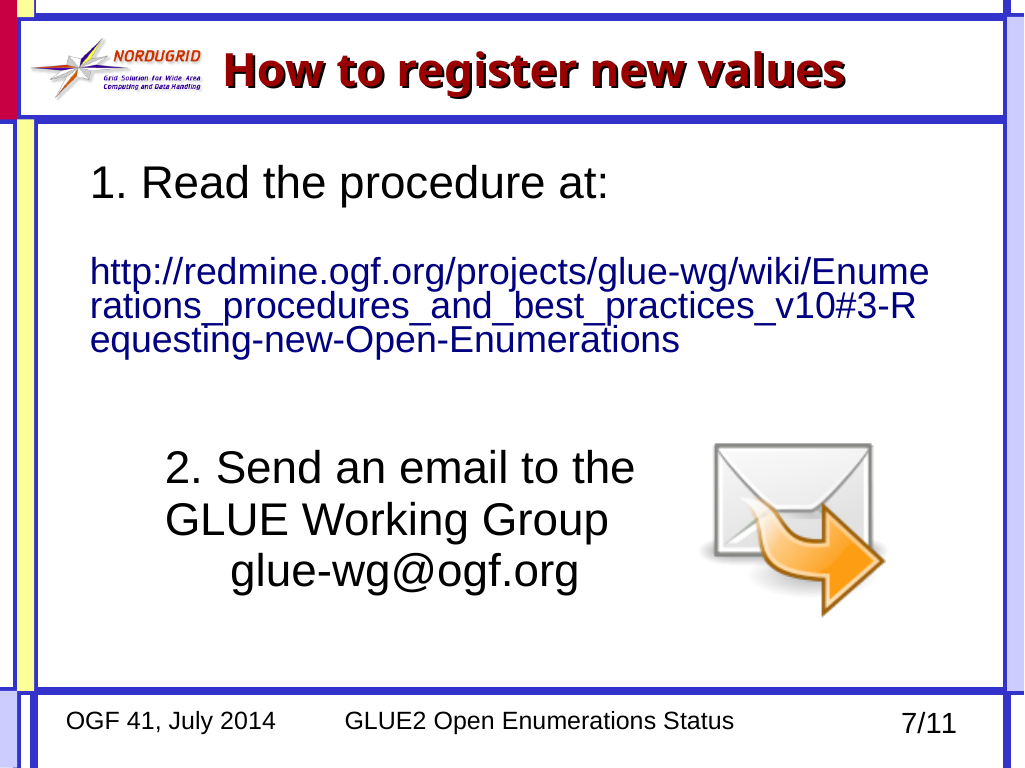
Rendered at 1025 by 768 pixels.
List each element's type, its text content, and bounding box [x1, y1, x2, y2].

text_box 2. Send an email to the GLUE Working Group glue-wg@ogf.org [150, 435, 661, 604]
text_box 1. Read the procedure at: http://redmine.ogf.org/projects/glue-wg/wiki/Enumerations_procedures_and_best_practices_v10#3-Requesting-new-Open-Enumerations [75, 150, 946, 301]
title How to register new values [221, 11, 975, 125]
picture [27, 34, 205, 101]
picture [690, 419, 889, 619]
